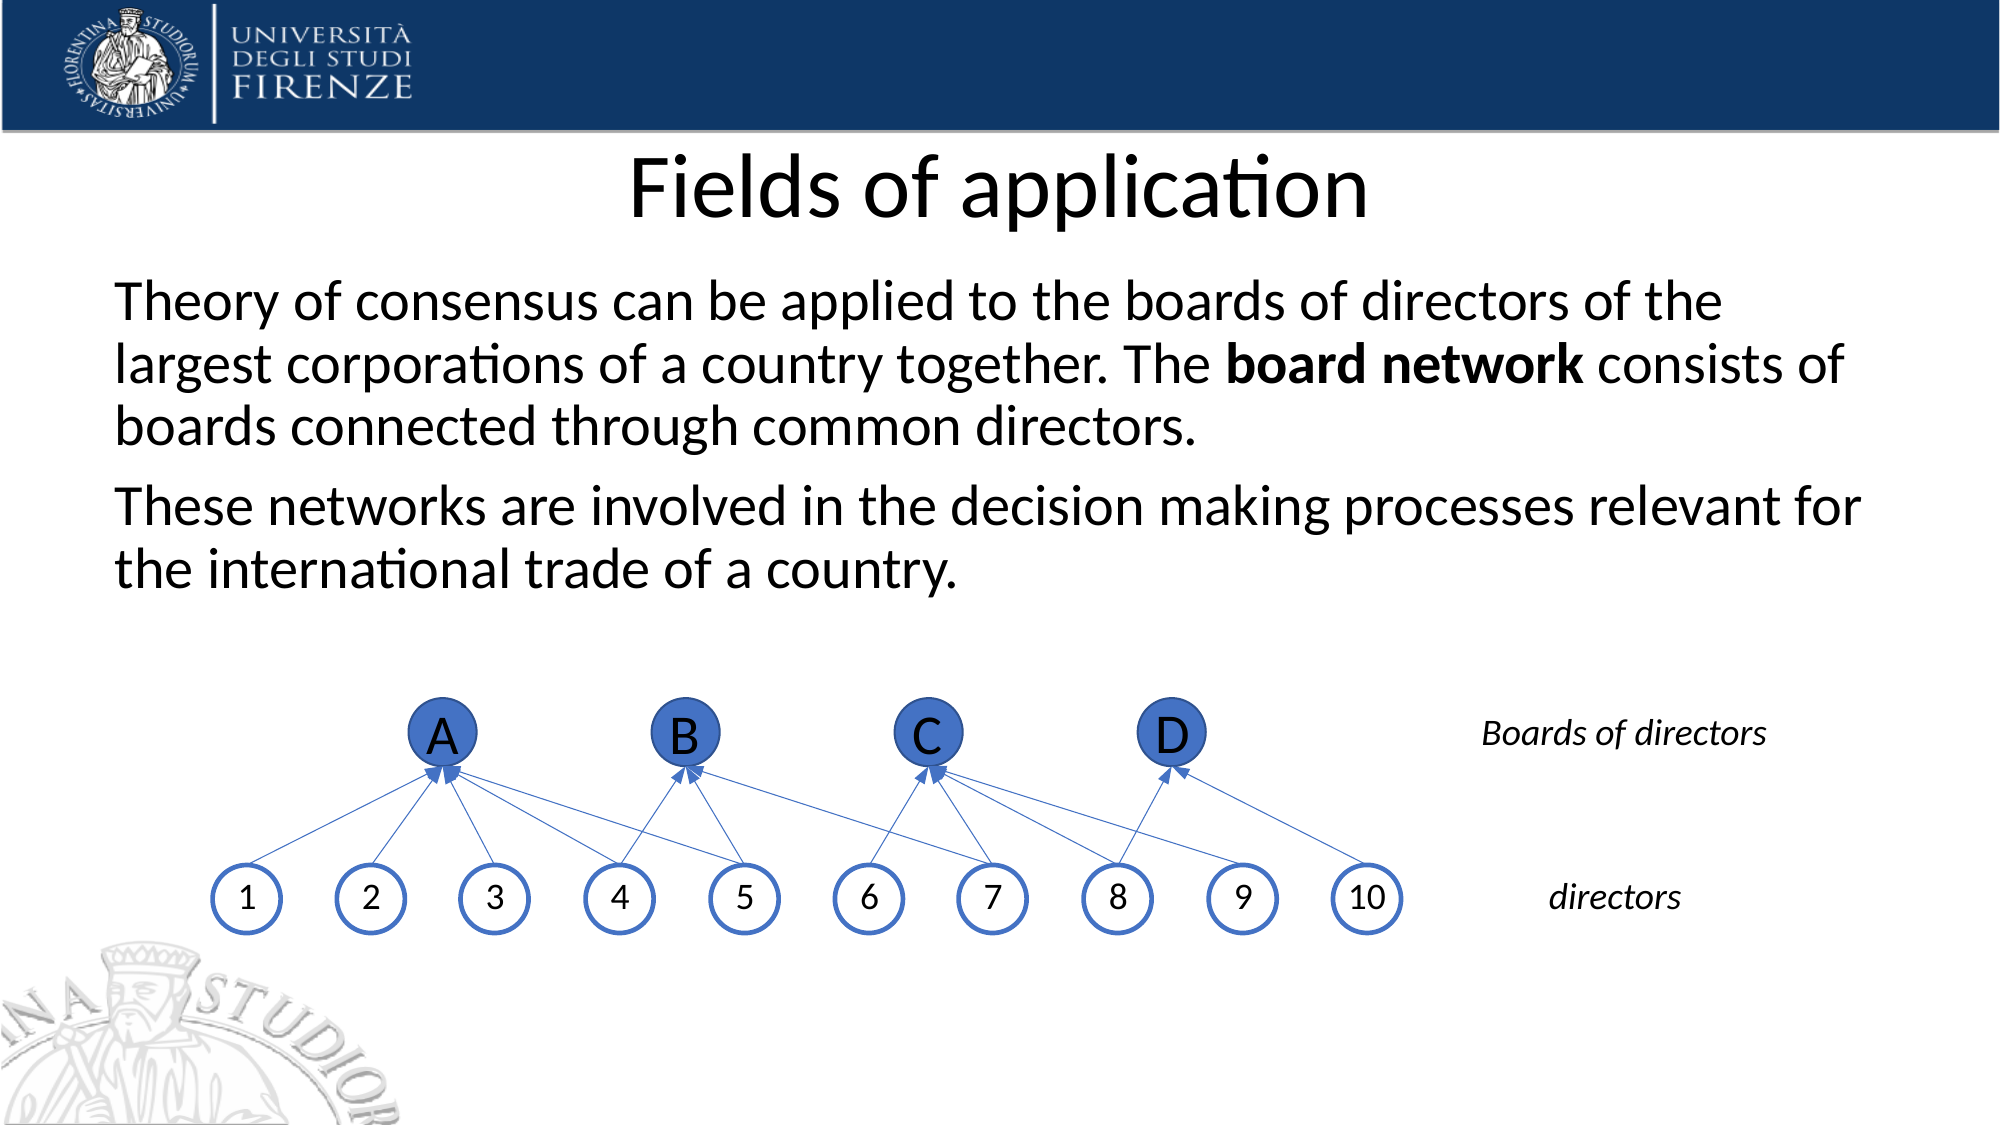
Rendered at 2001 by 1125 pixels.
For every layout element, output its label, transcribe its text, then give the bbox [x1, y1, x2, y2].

text_box [443, 726, 448, 741]
text_box C [897, 690, 929, 774]
text_box 1 [223, 865, 272, 925]
text_box 7 [969, 865, 1018, 925]
text_box [212, 874, 223, 924]
text_box [1208, 874, 1219, 924]
text_box [472, 925, 517, 934]
text_box [686, 738, 692, 750]
text_box [958, 874, 969, 924]
text_box [686, 722, 691, 734]
text_box [1268, 876, 1277, 922]
text_box [847, 925, 891, 934]
text_box [272, 876, 281, 922]
text_box [645, 876, 654, 922]
text_box [348, 925, 393, 934]
text_box A [411, 690, 443, 774]
text_box [710, 874, 721, 924]
title Fields of application [99, 87, 1900, 262]
text_box directors [1534, 865, 1697, 925]
text_box 5 [721, 865, 770, 925]
text_box [443, 698, 477, 766]
text_box [894, 876, 903, 923]
text_box [1345, 925, 1389, 933]
text_box [1095, 925, 1140, 934]
text_box [834, 874, 845, 924]
text_box 6 [845, 865, 894, 925]
text_box [929, 698, 963, 766]
text_box 9 [1219, 865, 1268, 925]
text_box [1083, 874, 1094, 924]
text_box [224, 925, 269, 934]
text_box B [654, 690, 686, 774]
text_box [585, 874, 596, 924]
text_box [1143, 876, 1152, 922]
text_box [722, 925, 767, 934]
text_box [1018, 876, 1027, 922]
text_box [1172, 698, 1206, 766]
text_box [970, 925, 1015, 934]
text_box 2 [347, 865, 396, 925]
text_box [686, 698, 720, 766]
text_box 4 [596, 865, 645, 925]
text_box Boards of directors [1466, 701, 1782, 761]
text_box [1220, 925, 1265, 934]
text_box [597, 925, 642, 934]
text_box [770, 876, 779, 922]
text_box [520, 876, 529, 922]
text_box 10 [1333, 865, 1401, 925]
text_box 3 [471, 865, 520, 925]
text_box [336, 874, 347, 924]
text_box [1172, 721, 1183, 749]
text_box D [1140, 689, 1172, 773]
text_box [396, 876, 405, 922]
text_box [460, 874, 471, 924]
list Theory of consensus can be applied to the boards of directors of the largest corporations of a country together. The board network consists of boards connected through common directors. These networks are involved in the decision making processes relevant for the international trade of a country. [99, 262, 1900, 1005]
text_box 8 [1094, 865, 1143, 925]
